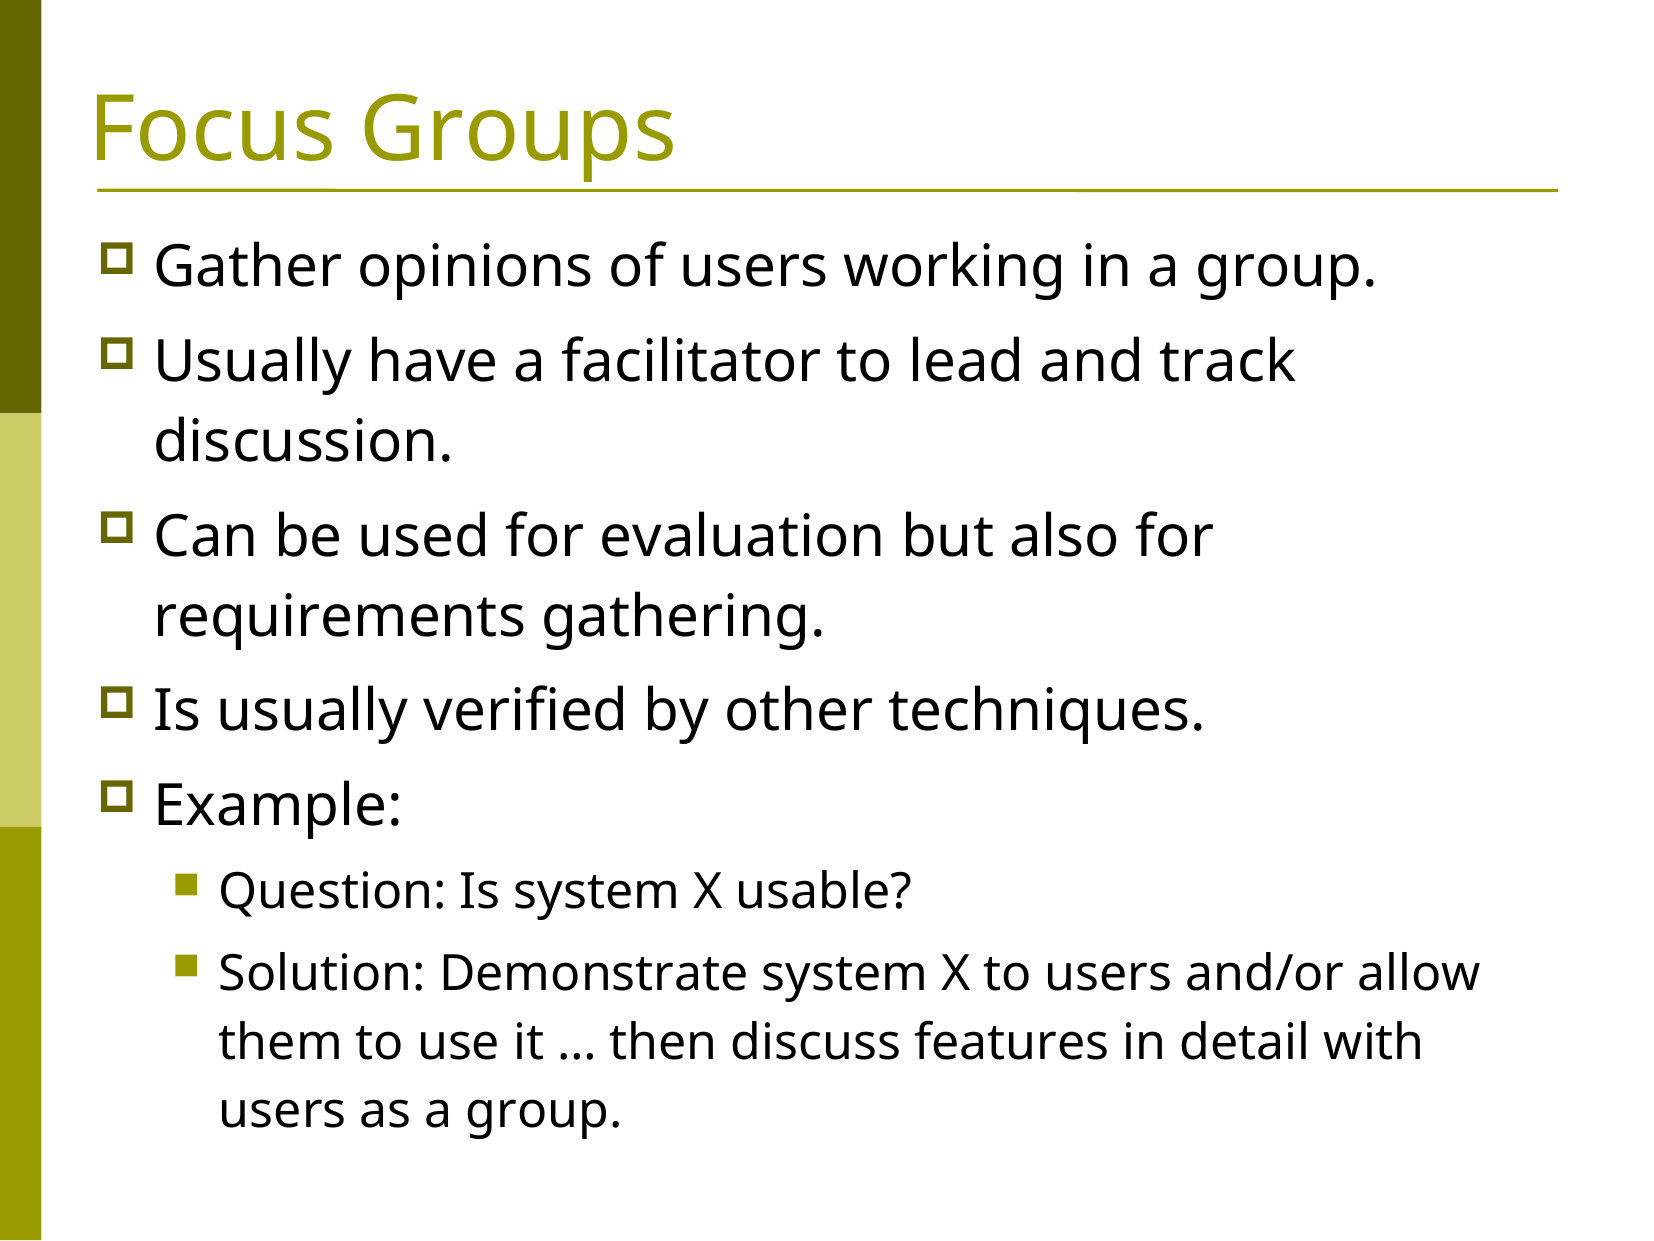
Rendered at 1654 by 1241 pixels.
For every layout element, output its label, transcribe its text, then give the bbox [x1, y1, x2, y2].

list Gather opinions of users working in a group. Usually have a facilitator to lead and track discussion. Can be used for evaluation but also for requirements gathering. Is usually verified by other techniques. Example: Question: Is system X usable? Solution: Demonstrate system X to users and/or allow them to use it … then discuss features in detail with users as a group. [82, 216, 1571, 1060]
title Focus Groups [88, 43, 1577, 207]
